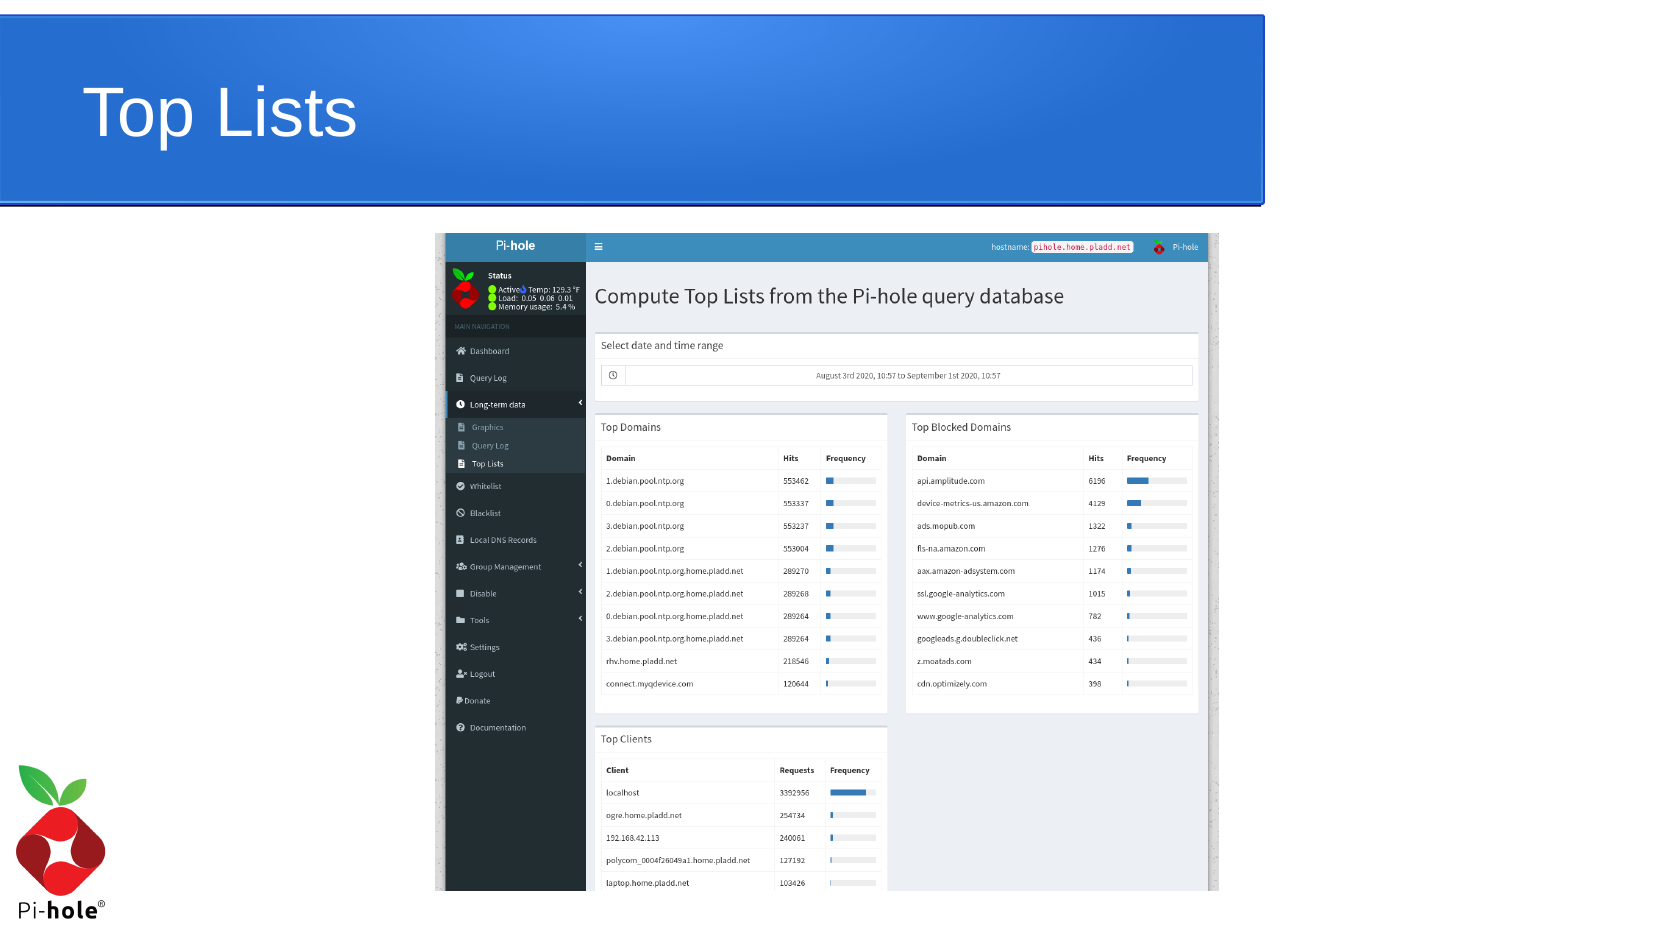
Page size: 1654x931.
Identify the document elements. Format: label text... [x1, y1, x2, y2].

picture [435, 233, 1219, 891]
title Top Lists [82, 35, 1235, 189]
picture [15, 765, 106, 919]
